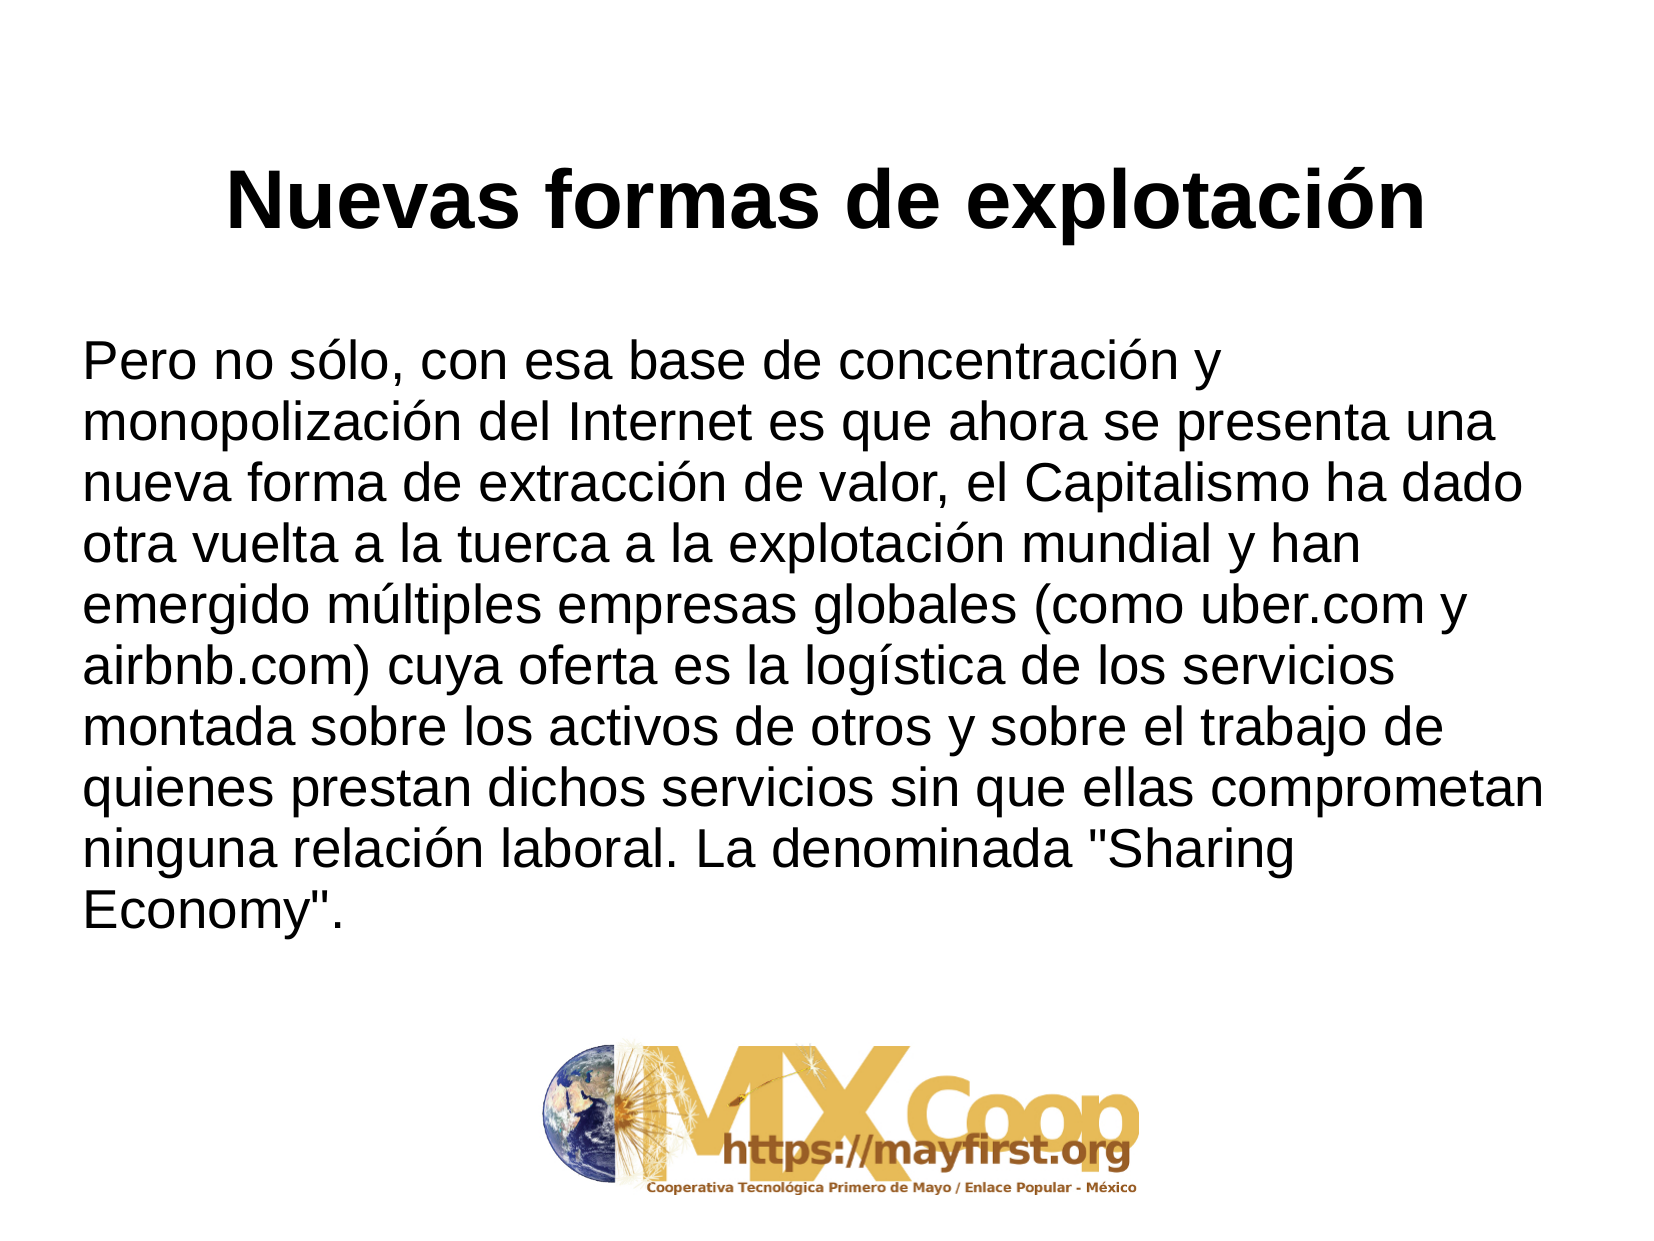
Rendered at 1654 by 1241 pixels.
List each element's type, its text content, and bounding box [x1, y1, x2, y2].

picture [538, 1034, 1139, 1195]
list Pero no sólo, con esa base de concentración y monopolización del Internet es que ahora se presenta una nueva forma de extracción de valor, el Capitalismo ha dado otra vuelta a la tuerca a la explotación mundial y han emergido múltiples empresas globales (como uber.com y airbnb.com) cuya oferta es la logística de los servicios montada sobre los activos de otros y sobre el trabajo de quienes prestan dichos servicios sin que ellas comprometan ninguna relación laboral. La denominada "Sharing Economy". [82, 330, 1571, 946]
title Nuevas formas de explotación [82, 96, 1571, 304]
